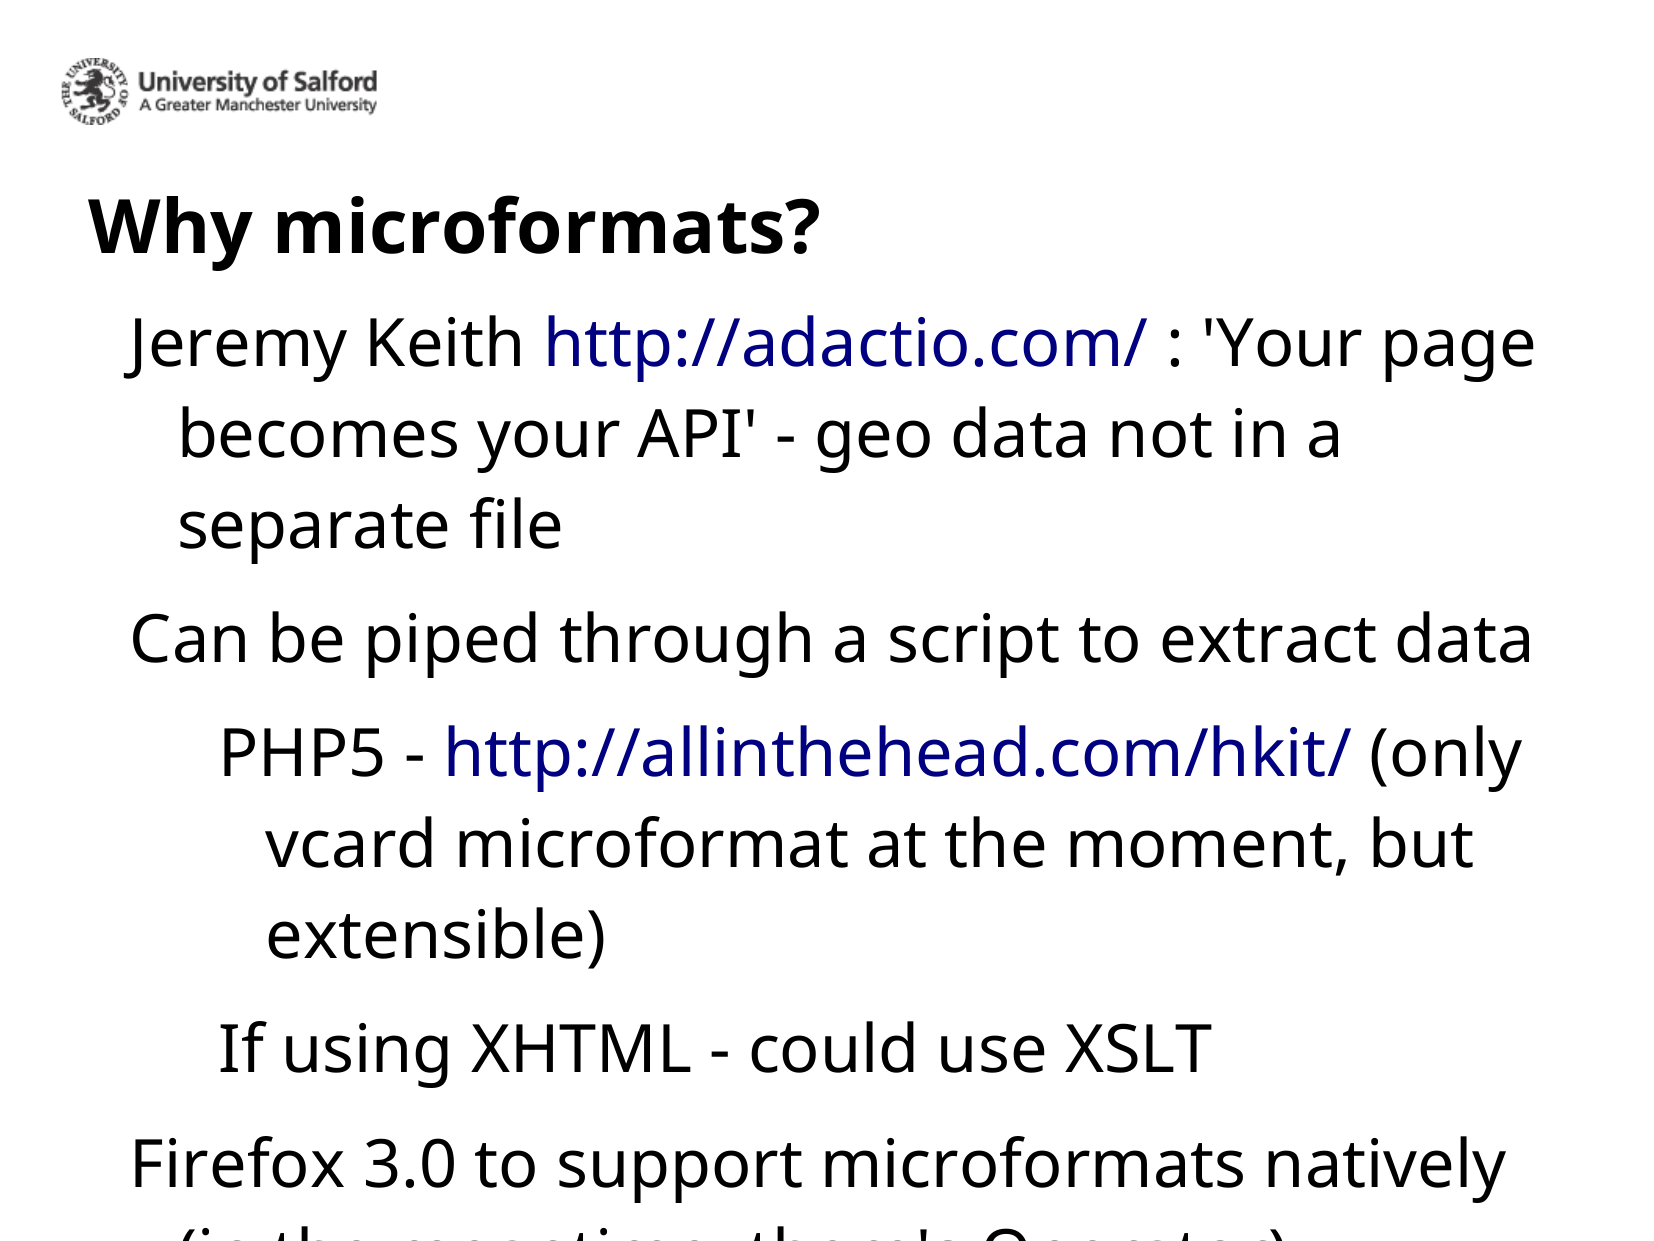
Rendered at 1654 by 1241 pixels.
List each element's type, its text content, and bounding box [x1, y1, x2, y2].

picture [59, 58, 380, 125]
title Why microformats? [88, 178, 1565, 269]
list Jeremy Keith http://adactio.com/ : 'Your page becomes your API' - geo data not in a separate file Can be piped through a script to extract data PHP5 - http://allinthehead.com/hkit/ (only vcard microformat at the moment, but extensible) If using XHTML - could use XSLT Firefox 3.0 to support microformats natively (in the meantime, there's Operator) Accessibility issues? http://www.webstandards.org/2007/04/27/haccessibility/ [88, 295, 1565, 1187]
